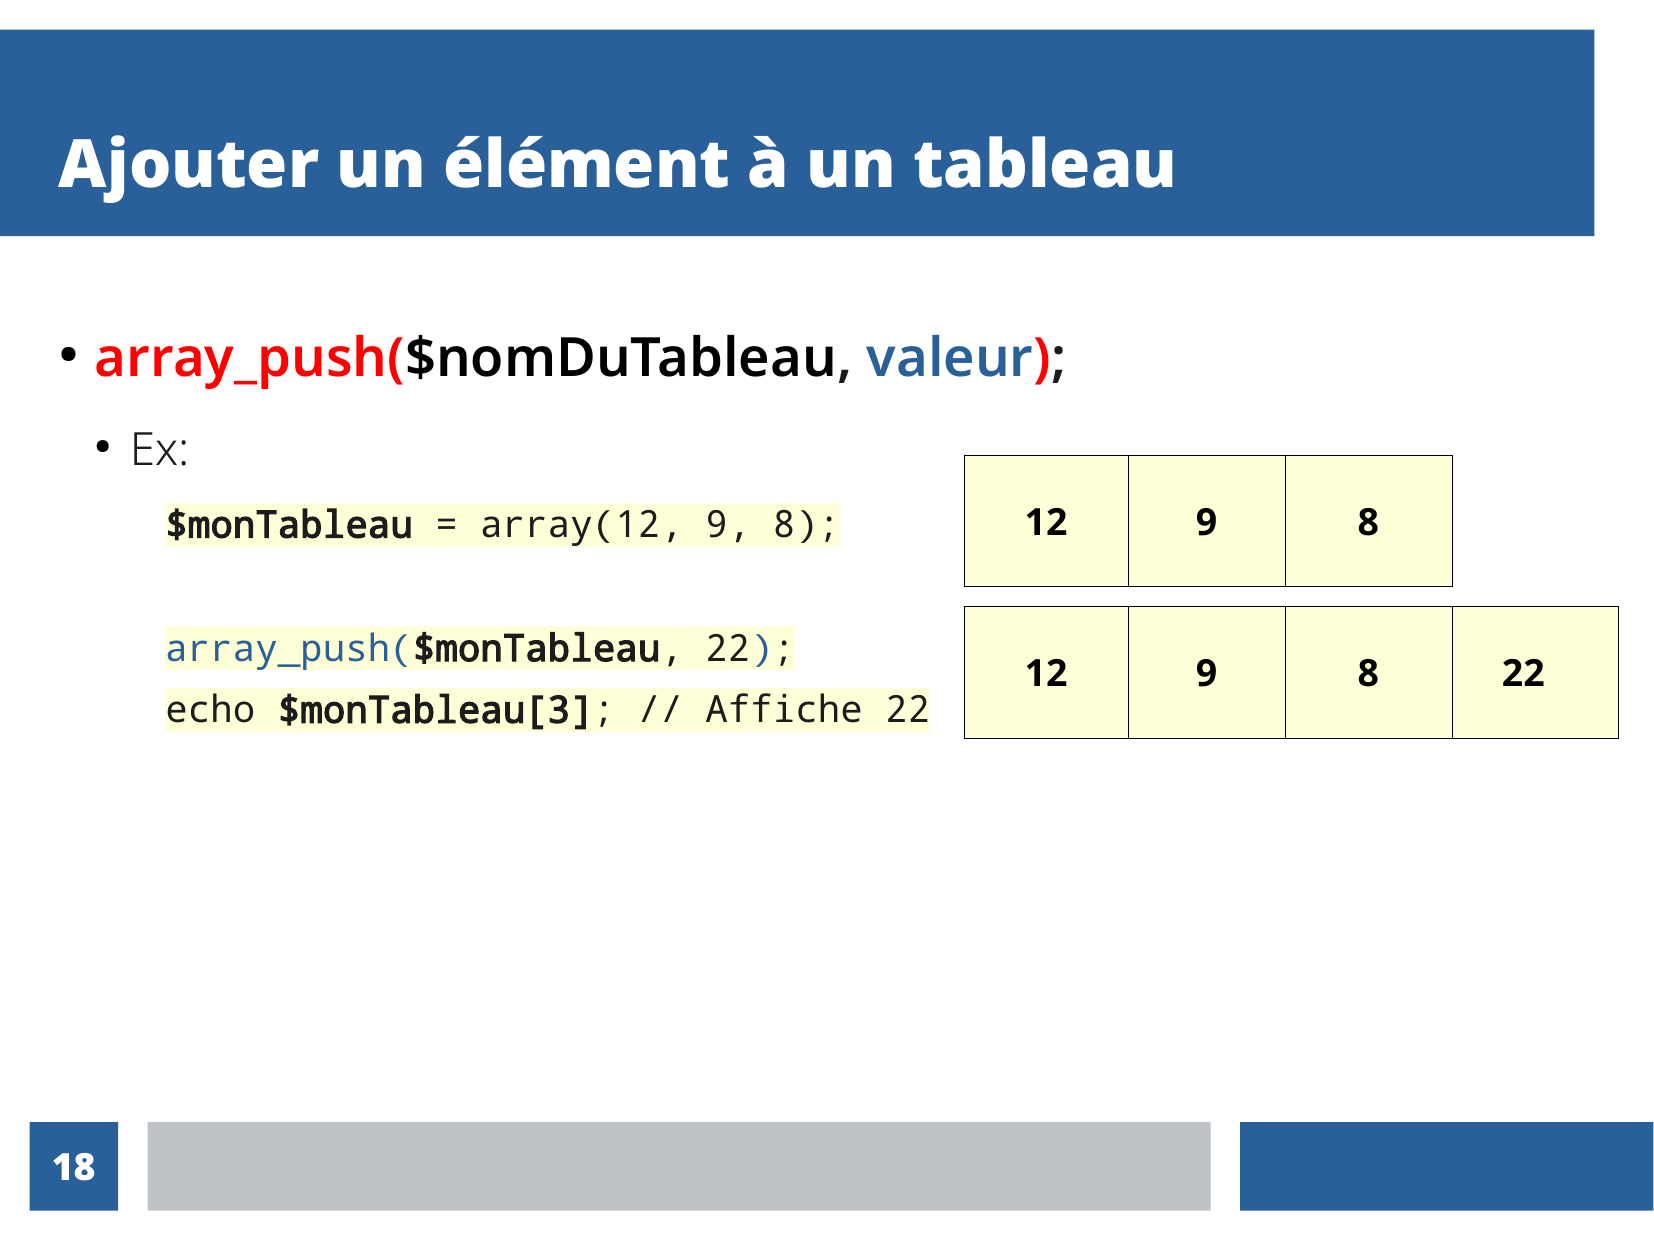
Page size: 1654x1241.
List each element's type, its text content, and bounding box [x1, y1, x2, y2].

list array_push($nomDuTableau, valeur); Ex: $monTableau = array(12, 9, 8); array_push($monTableau, 22); echo $monTableau[3]; // Affiche 22 [59, 318, 1565, 1087]
table_header 22 [1453, 607, 1618, 738]
title Ajouter un élément à un tableau [59, 59, 1595, 207]
table_header 8 [1286, 607, 1452, 738]
table_header 12 [965, 456, 1128, 586]
table_header 12 [965, 607, 1128, 738]
table_header 8 [1286, 456, 1452, 586]
table_header 9 [1129, 456, 1285, 586]
table_header 9 [1129, 607, 1285, 738]
